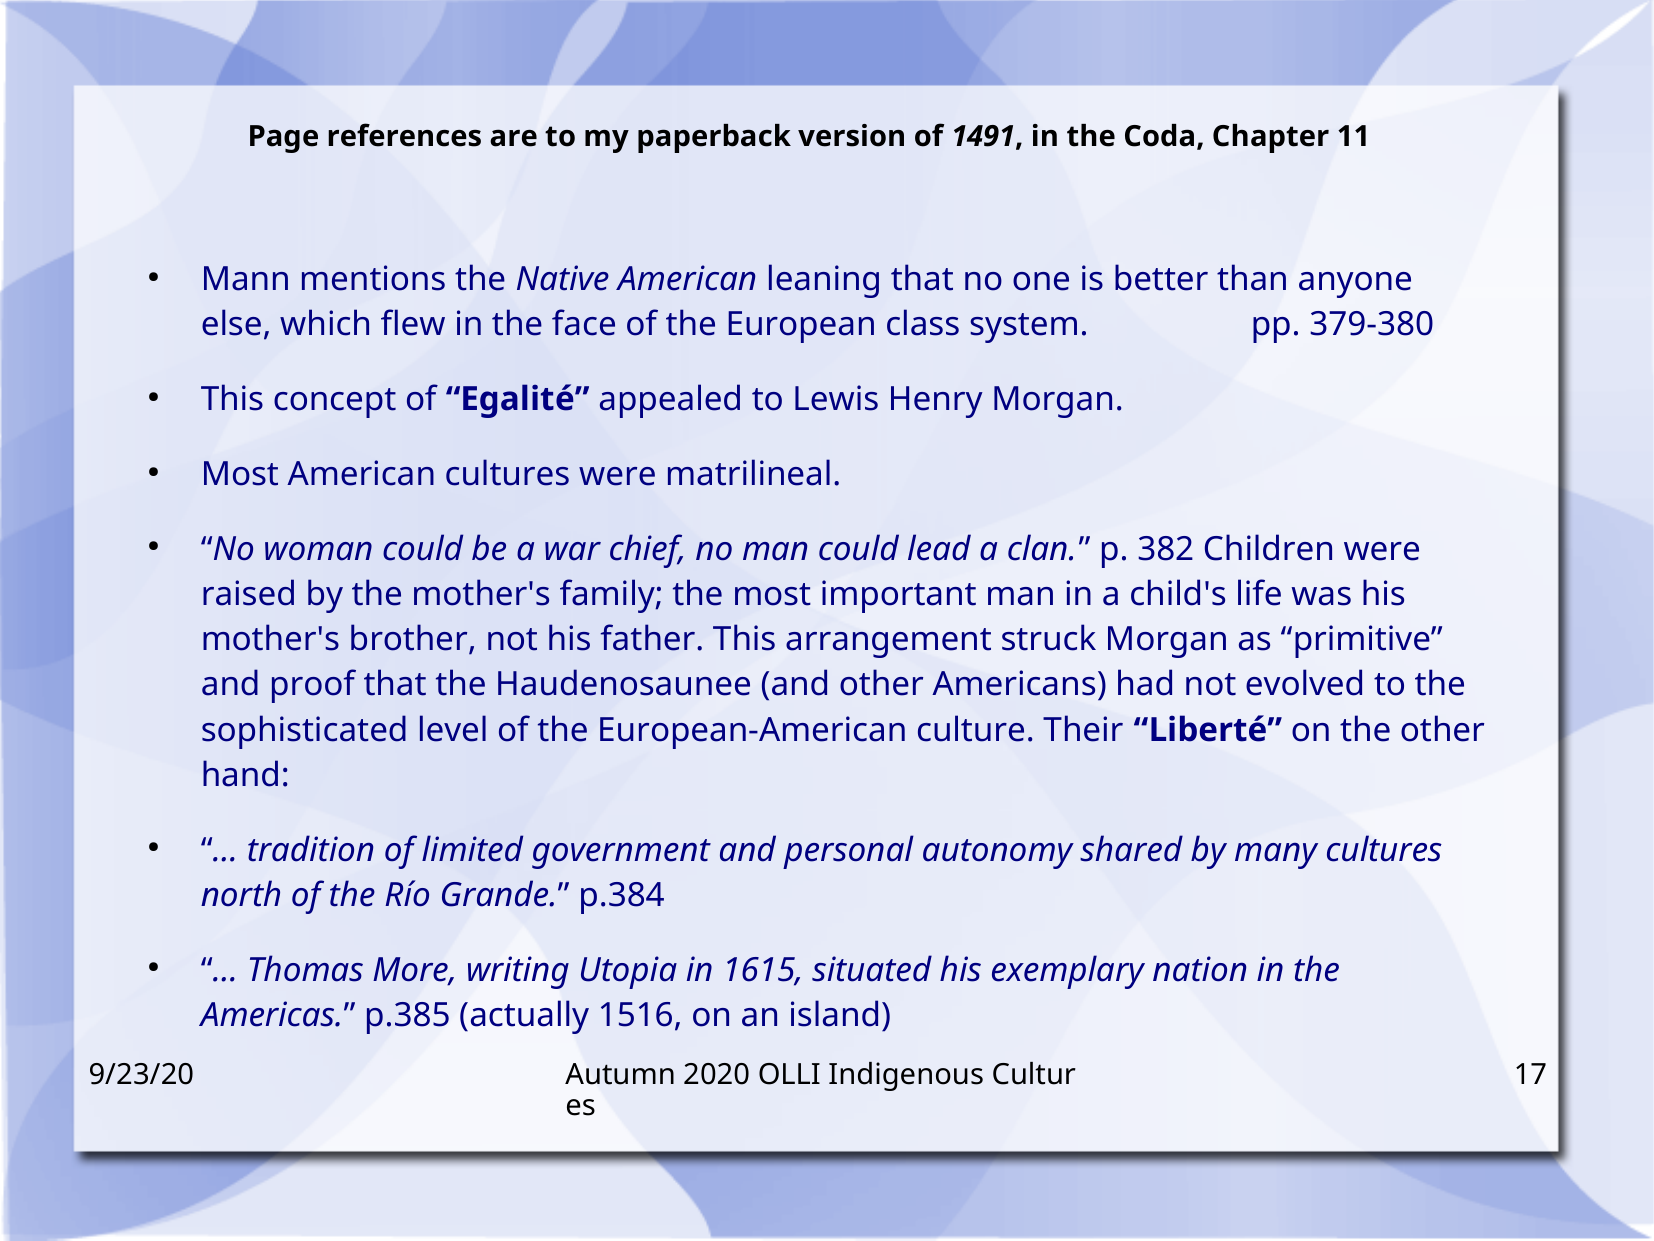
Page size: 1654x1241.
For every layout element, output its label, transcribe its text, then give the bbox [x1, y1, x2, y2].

list Mann mentions the Native American leaning that no one is better than anyone else, which flew in the face of the European class system. pp. 379-380 This concept of “Egalité” appealed to Lewis Henry Morgan. Most American cultures were matrilineal. “No woman could be a war chief, no man could lead a clan.” p. 382 Children were raised by the mother's family; the most important man in a child's life was his mother's brother, not his father. This arrangement struck Morgan as “primitive” and proof that the Haudenosaunee (and other Americans) had not evolved to the sophisticated level of the European-American culture. Their “Liberté” on the other hand: “... tradition of limited government and personal autonomy shared by many cultures north of the Río Grande.” p.384 “... Thomas More, writing Utopia in 1615, situated his exemplary nation in the Americas.” p.385 (actually 1516, on an island) [129, 255, 1489, 1021]
title Page references are to my paperback version of 1491, in the Coda, Chapter 11 [82, 31, 1536, 239]
picture [0, 0, 1654, 1241]
